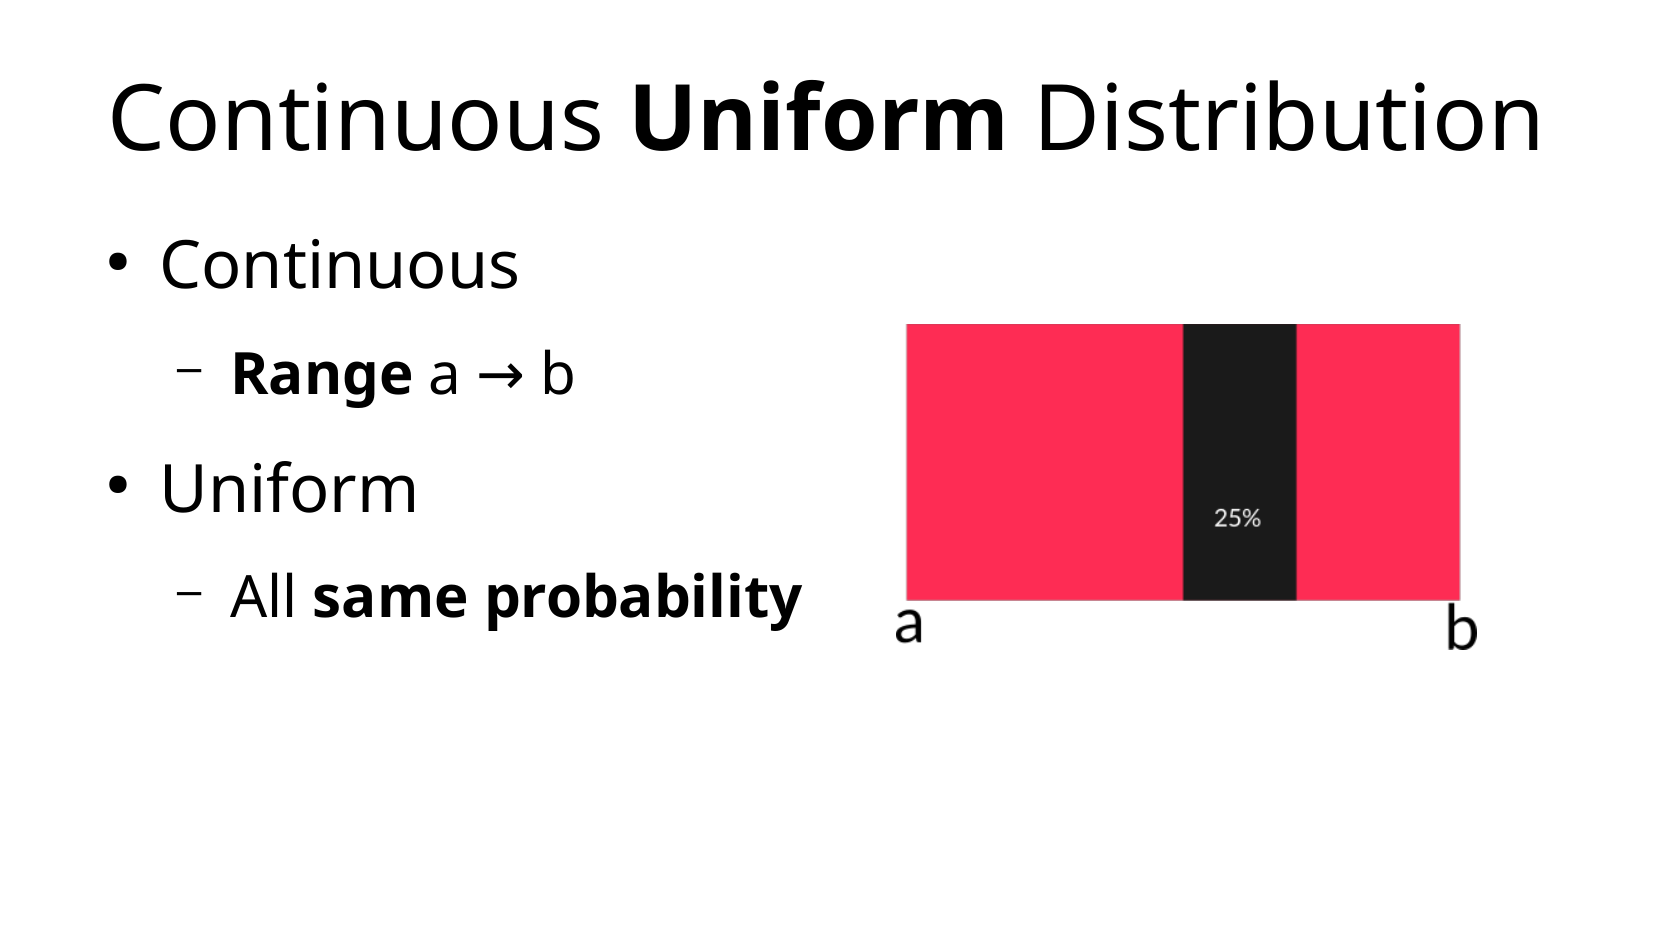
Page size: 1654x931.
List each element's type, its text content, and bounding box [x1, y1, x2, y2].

picture [896, 324, 1477, 650]
list Continuous Range a → b Uniform All same probability [88, 217, 815, 758]
title Continuous Uniform Distribution [82, 37, 1571, 193]
